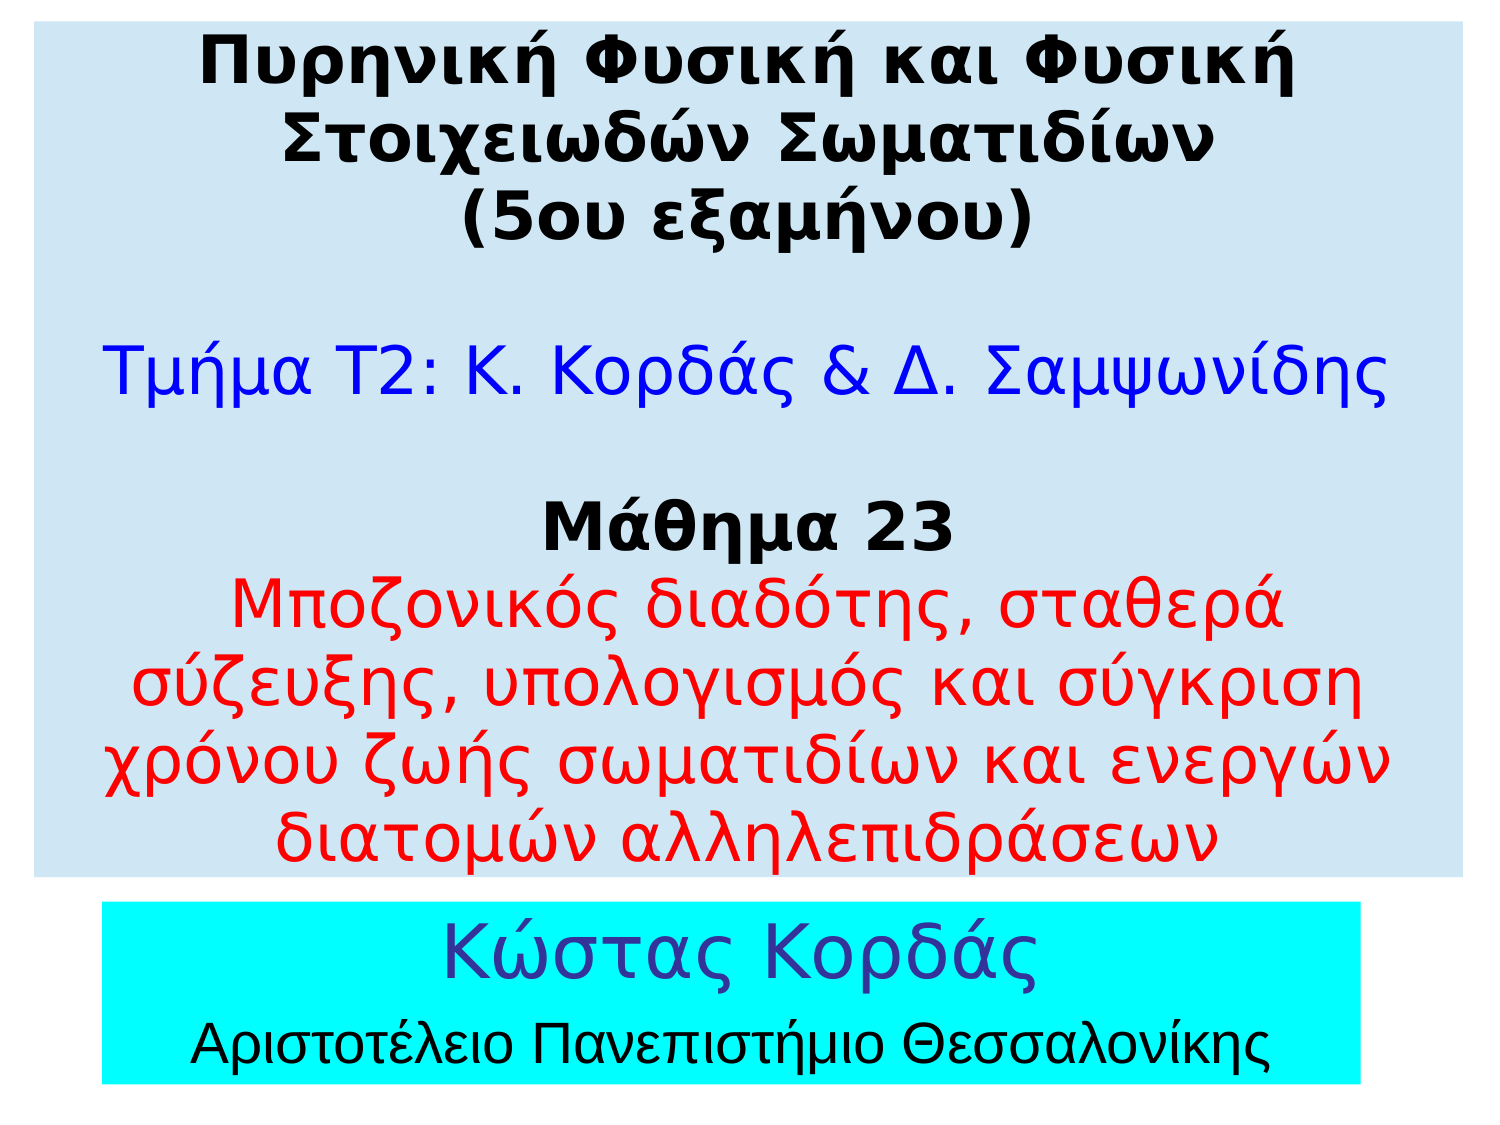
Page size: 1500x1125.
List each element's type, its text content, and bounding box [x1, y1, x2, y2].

title Πυρηνική Φυσική και Φυσική Στοιχειωδών Σωματιδίων (5ου εξαμήνου) Τμήμα T2: Κ. Κορδάς & Δ. Σαμψωνίδης Μάθημα 23 Μποζονικός διαδότης, σταθερά σύζευξης, υπολογισμός και σύγκριση χρόνου ζωής σωματιδίων και ενεργών διατομών αλληλεπιδράσεων [34, 21, 1463, 878]
text_box Κώστας Κορδάς Αριστοτέλειο Πανεπιστήμιο Θεσσαλονίκης [102, 901, 1361, 1085]
